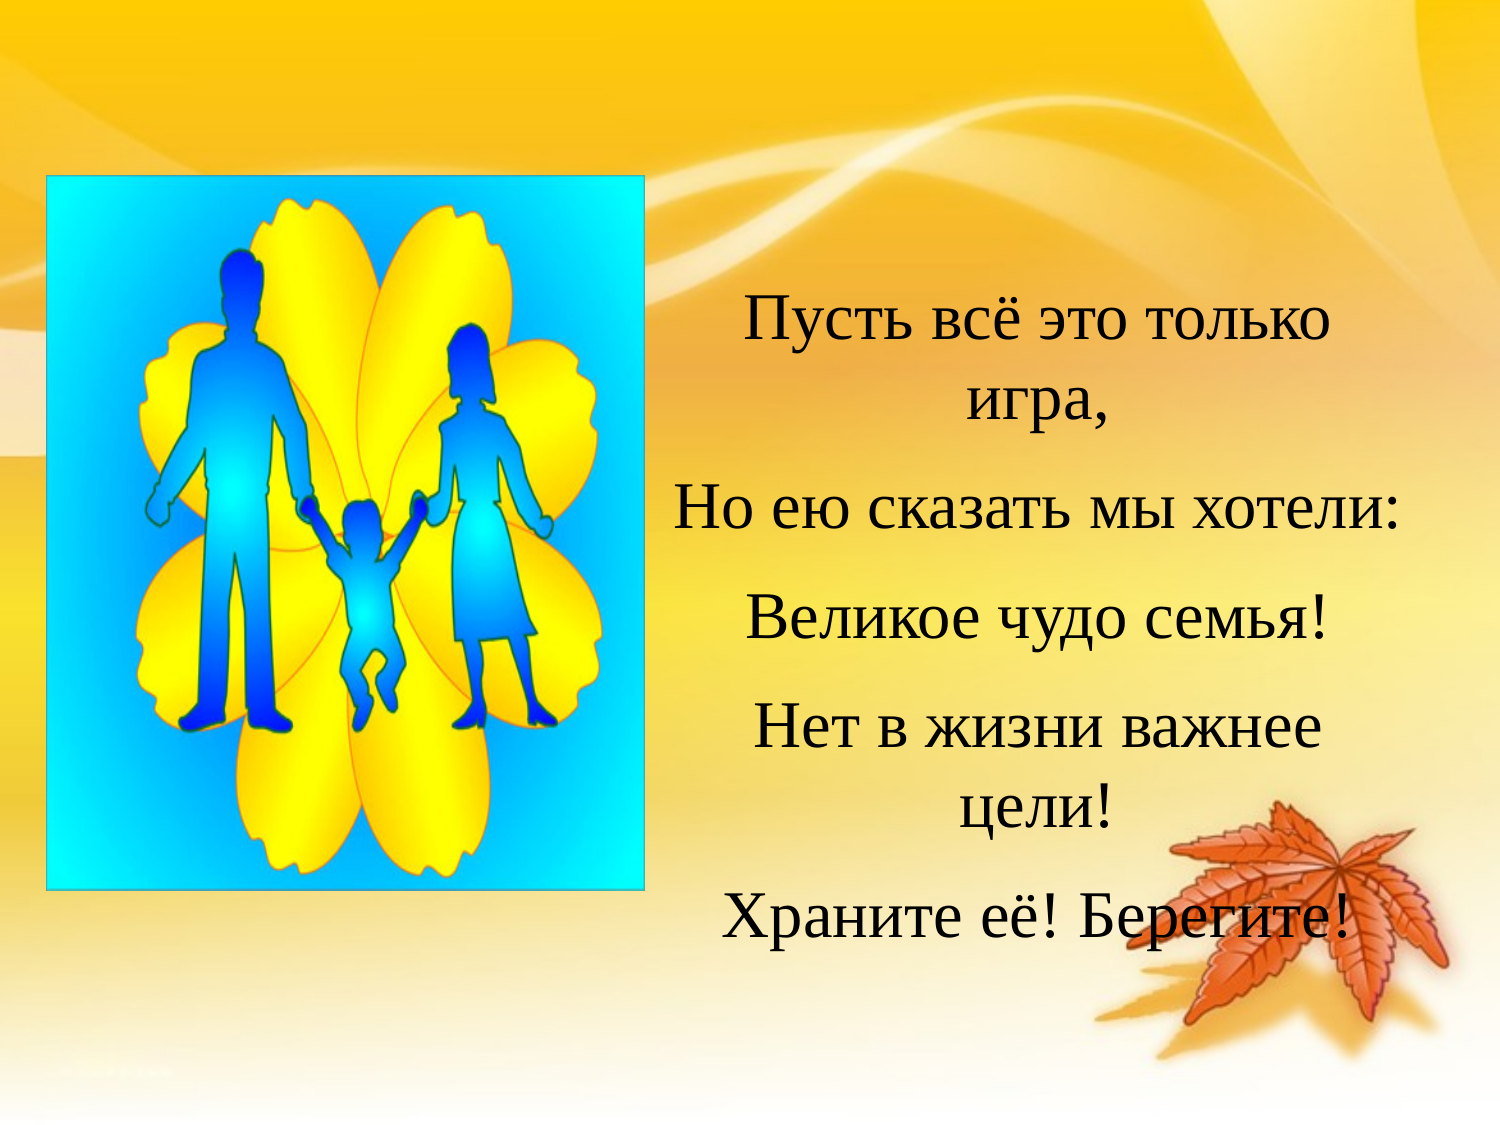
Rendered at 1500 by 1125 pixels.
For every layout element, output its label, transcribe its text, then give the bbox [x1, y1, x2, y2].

picture [0, 0, 1500, 1125]
list Пусть всё это только игра, Но ею сказать мы хотели: Великое чудо семья! Нет в жизни важнее цели! Храните её! Берегите! [656, 257, 1421, 1068]
